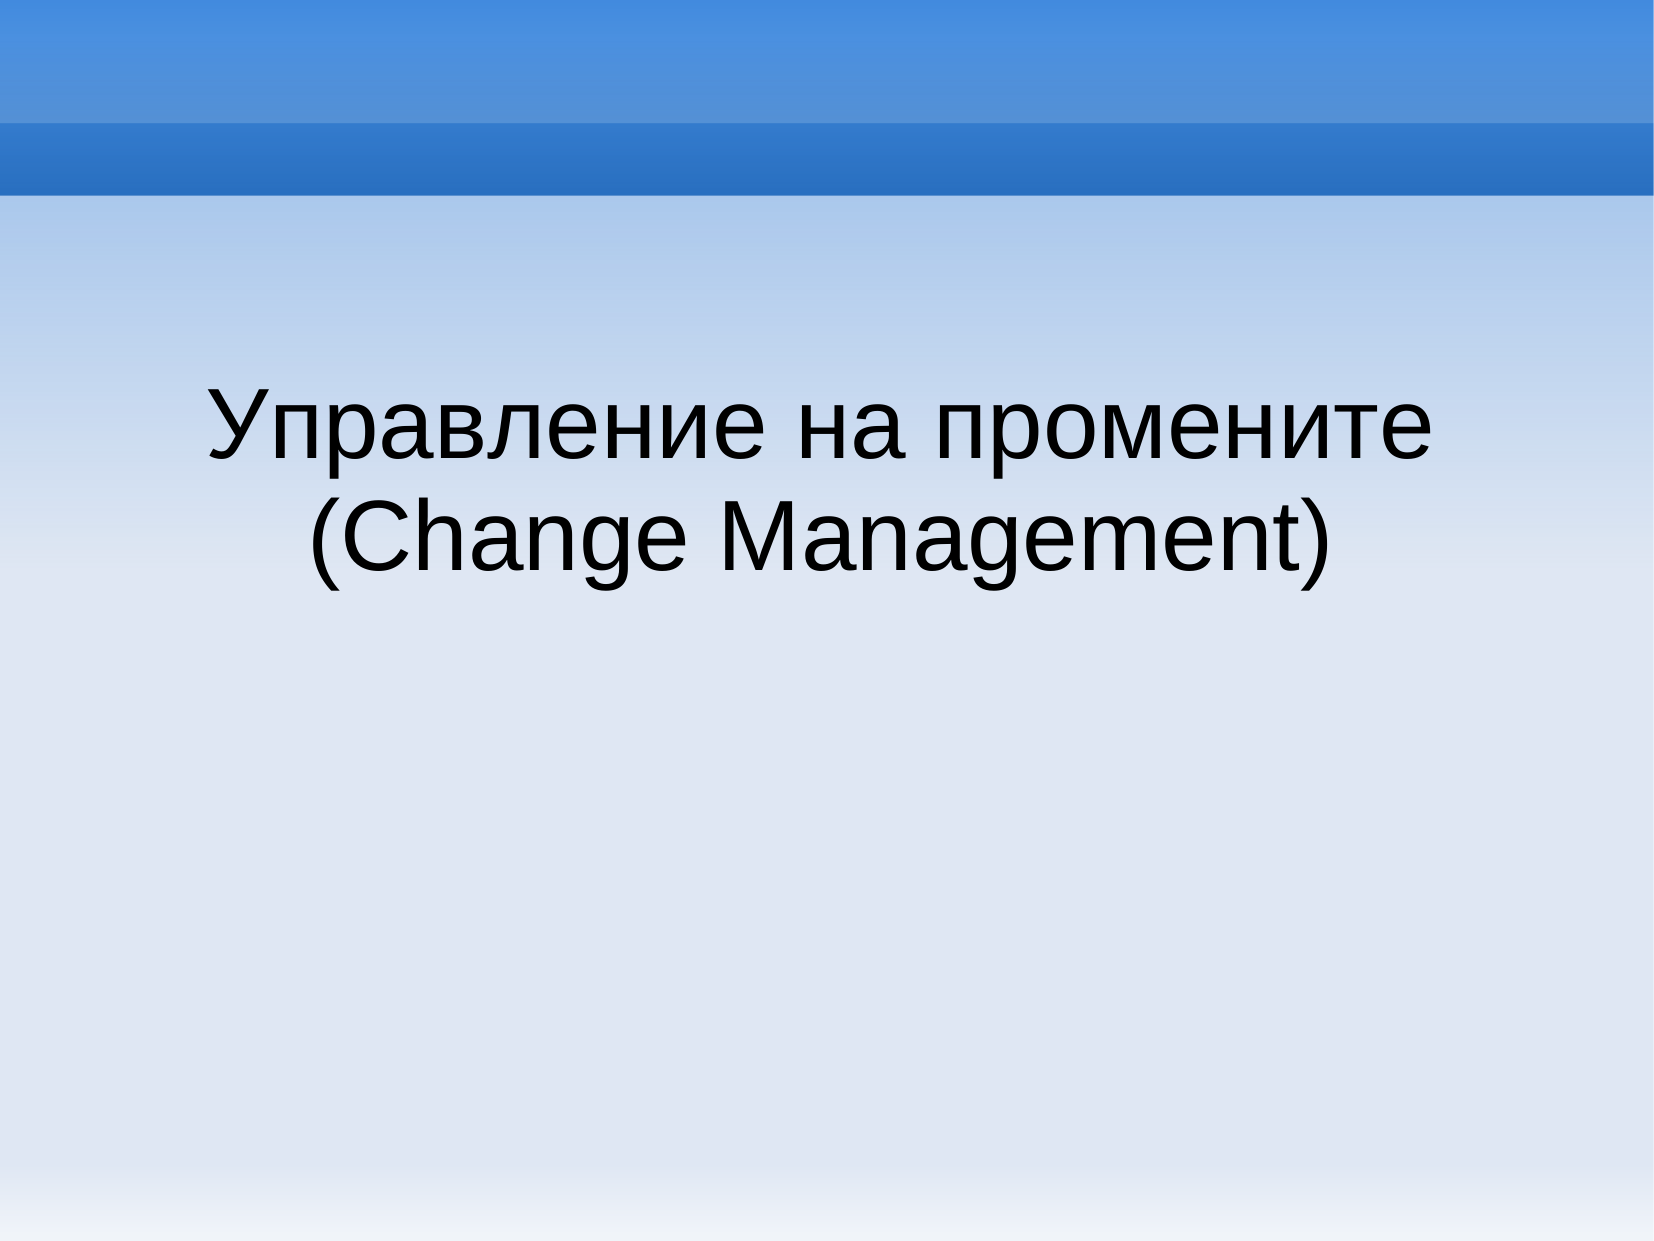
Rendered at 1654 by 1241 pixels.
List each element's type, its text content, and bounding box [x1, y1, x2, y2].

picture [0, 0, 1654, 1241]
subtitle Управление на промените (Change Management) [76, 0, 1565, 1109]
